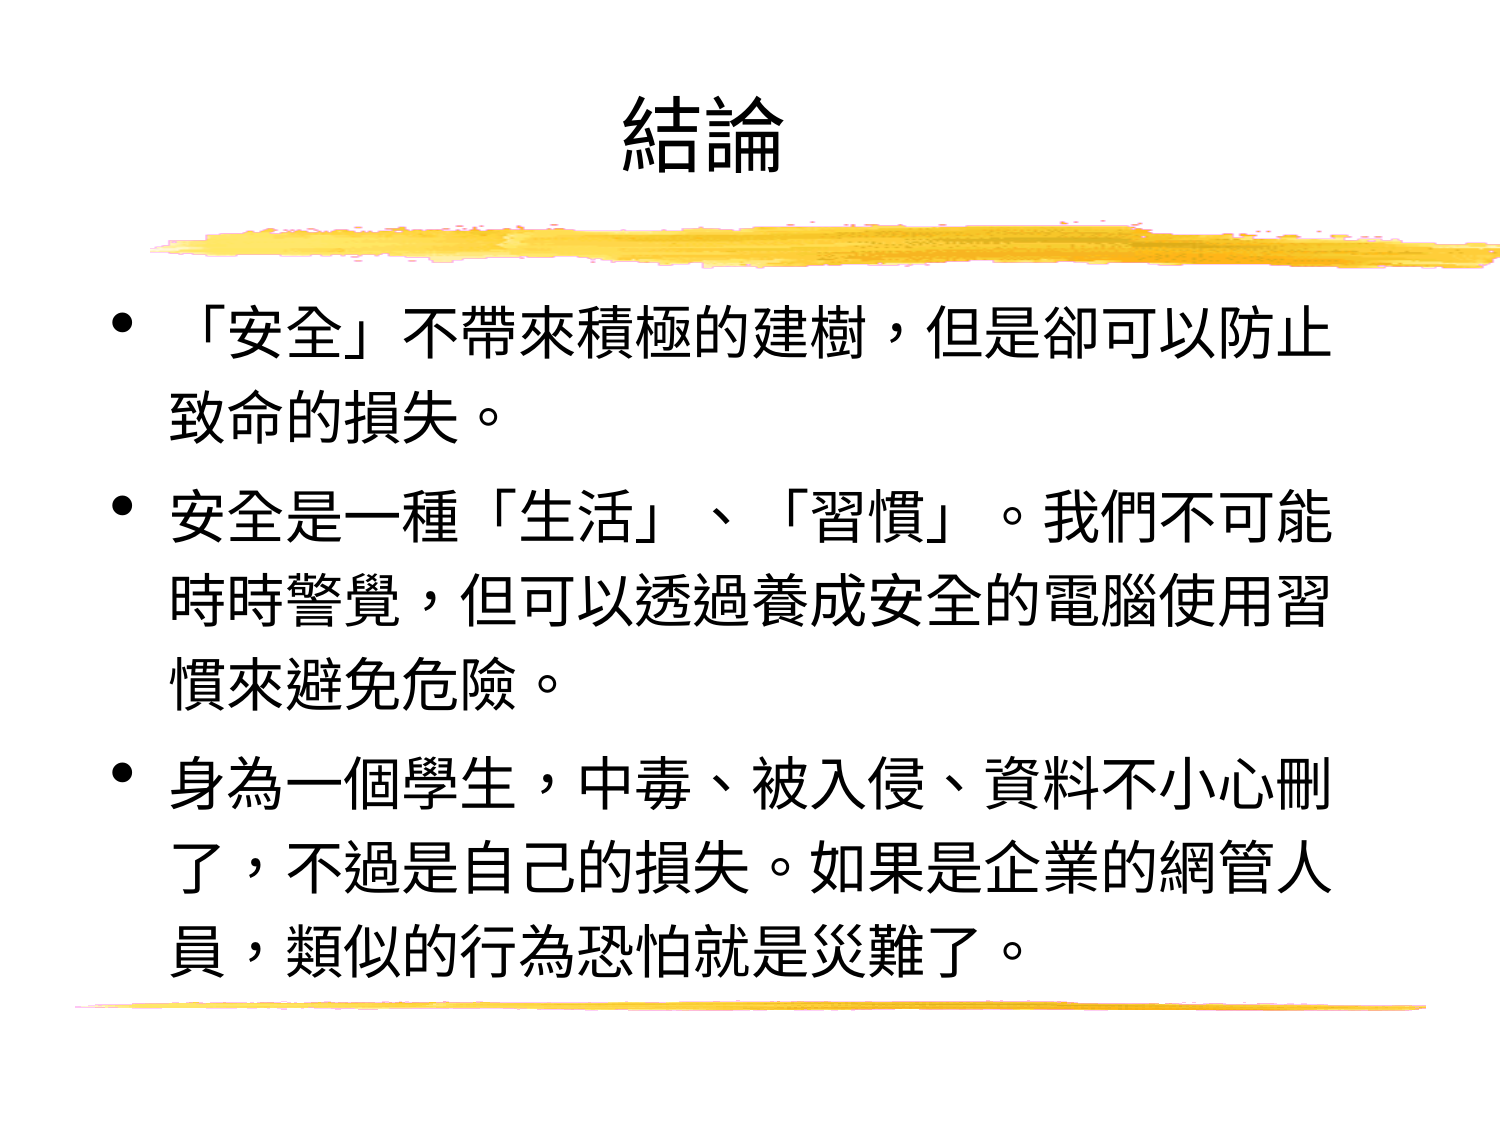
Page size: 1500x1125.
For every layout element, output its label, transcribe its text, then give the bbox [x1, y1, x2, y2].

picture [75, 999, 1426, 1013]
picture [150, 215, 1500, 279]
title 結論 [66, 30, 1342, 231]
list 「安全」不帶來積極的建樹，但是卻可以防止致命的損失。 安全是一種「生活」、「習慣」。我們不可能時時警覺，但可以透過養成安全的電腦使用習慣來避免危險。 身為一個學生，中毒、被入侵、資料不小心刪了，不過是自己的損失。如果是企業的網管人員，類似的行為恐怕就是災難了。 [112, 287, 1388, 963]
